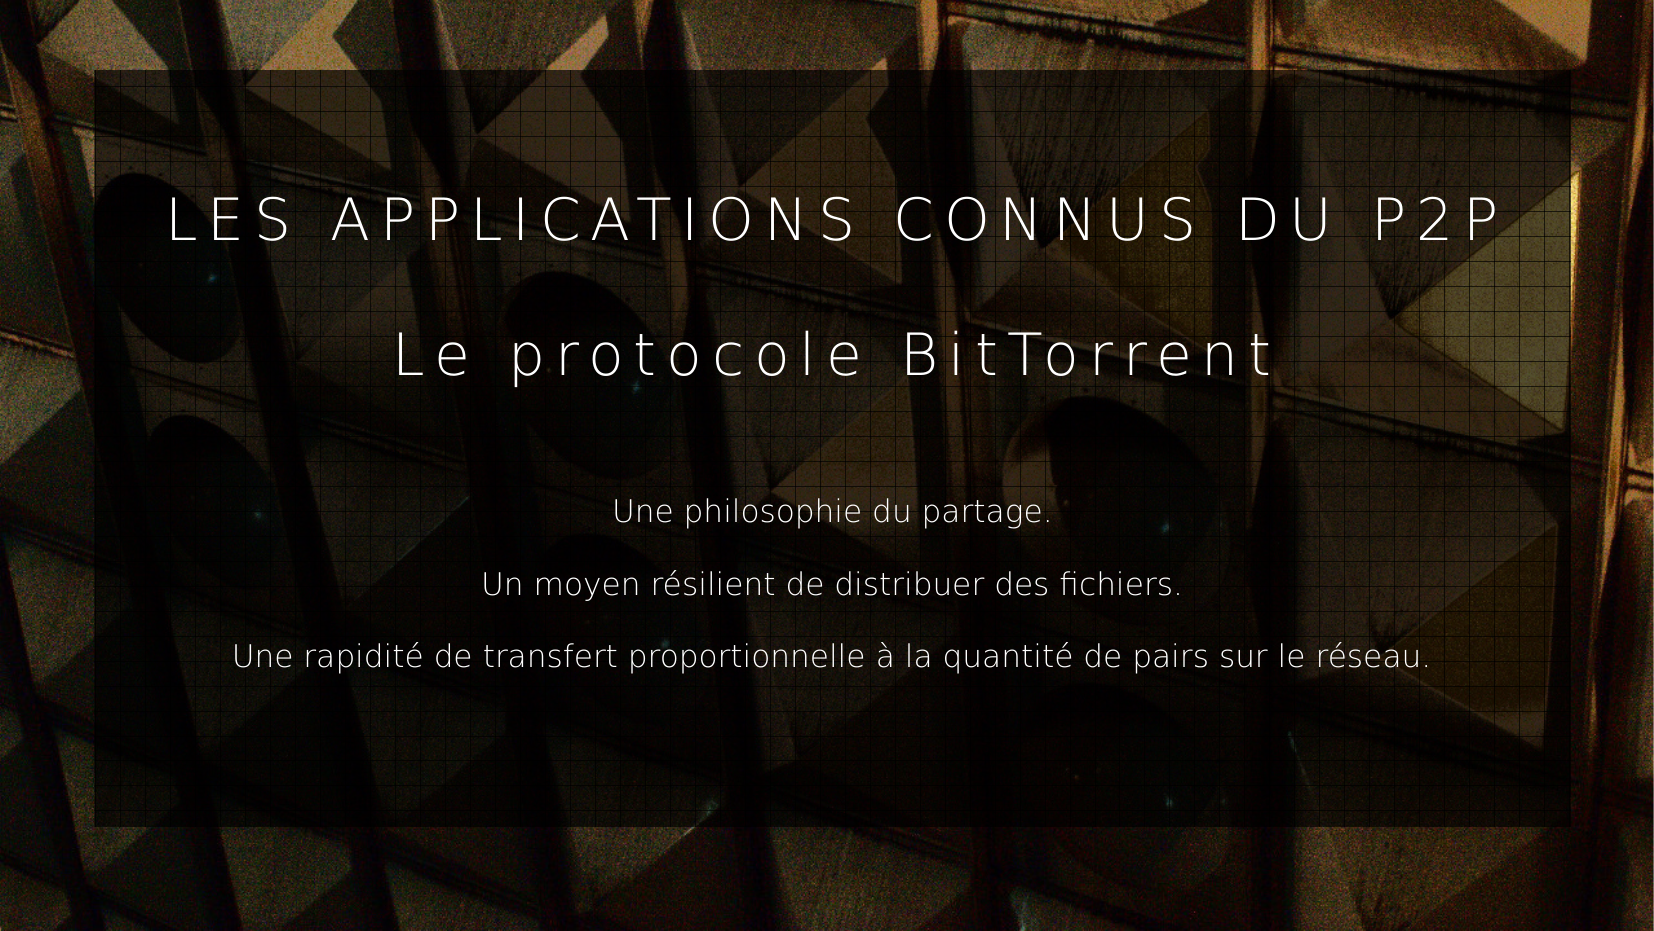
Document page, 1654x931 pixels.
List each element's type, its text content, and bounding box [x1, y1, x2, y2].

picture [0, 0, 1654, 931]
text_box LES APPLICATIONS CONNUS DU P2P Le protocole BitTorrent Une philosophie du partage. Un moyen résilient de distribuer des fichiers. Une rapidité de transfert proportionnelle à la quantité de pairs sur le réseau. [94, 70, 1571, 827]
